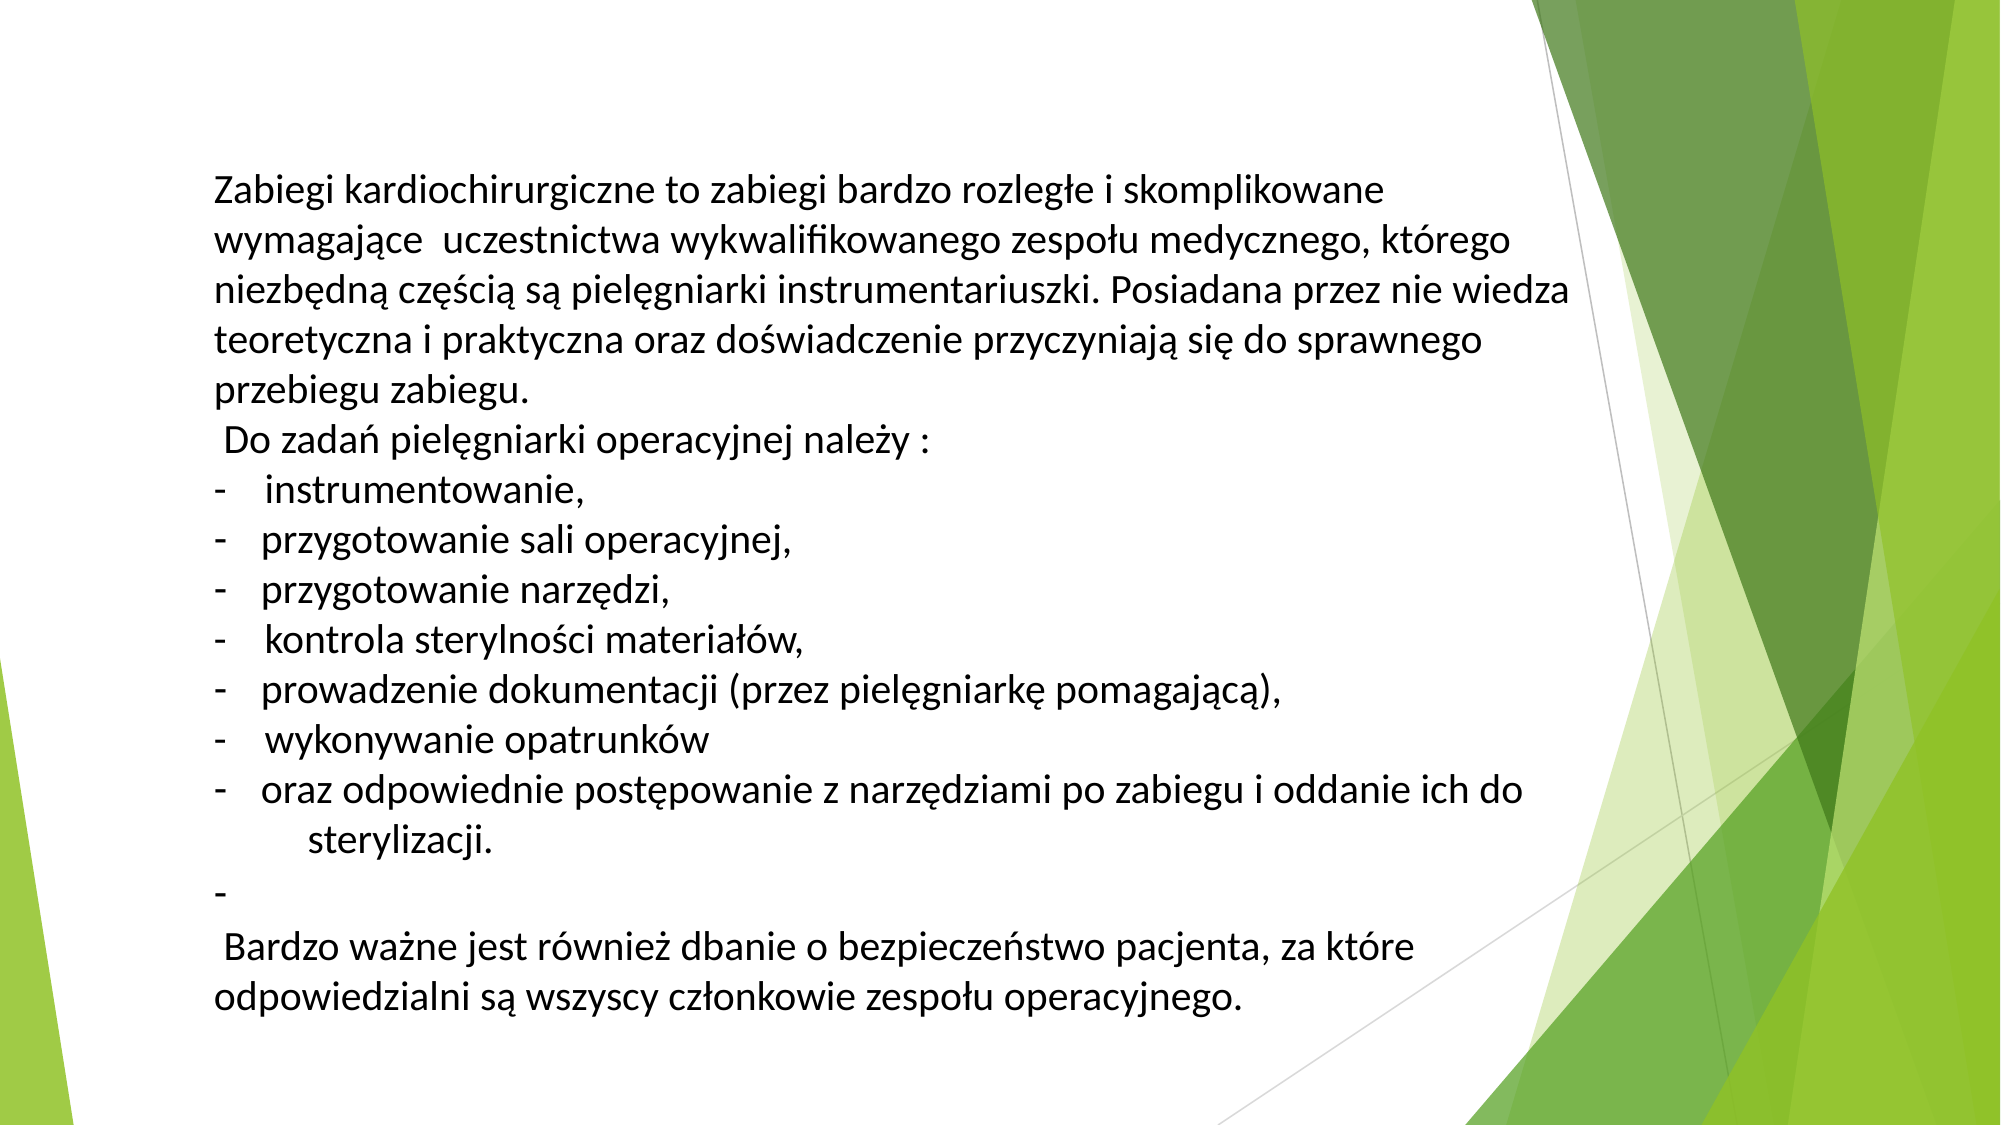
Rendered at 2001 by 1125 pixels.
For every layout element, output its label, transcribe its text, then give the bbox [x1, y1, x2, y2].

text_box Zabiegi kardiochirurgiczne to zabiegi bardzo rozległe i skomplikowane wymagające uczestnictwa wykwalifikowanego zespołu medycznego, którego niezbędną częścią są pielęgniarki instrumentariuszki. Posiadana przez nie wiedza teoretyczna i praktyczna oraz doświadczenie przyczyniają się do sprawnego przebiegu zabiegu. Do zadań pielęgniarki operacyjnej należy : - instrumentowanie, przygotowanie sali operacyjnej, przygotowanie narzędzi, - kontrola sterylności materiałów, prowadzenie dokumentacji (przez pielęgniarkę pomagającą), - wykonywanie opatrunków oraz odpowiednie postępowanie z narzędziami po zabiegu i oddanie ich do sterylizacji. Bardzo ważne jest również dbanie o bezpieczeństwo pacjenta, za które odpowiedzialni są wszyscy członkowie zespołu operacyjnego. [198, 153, 1605, 1028]
